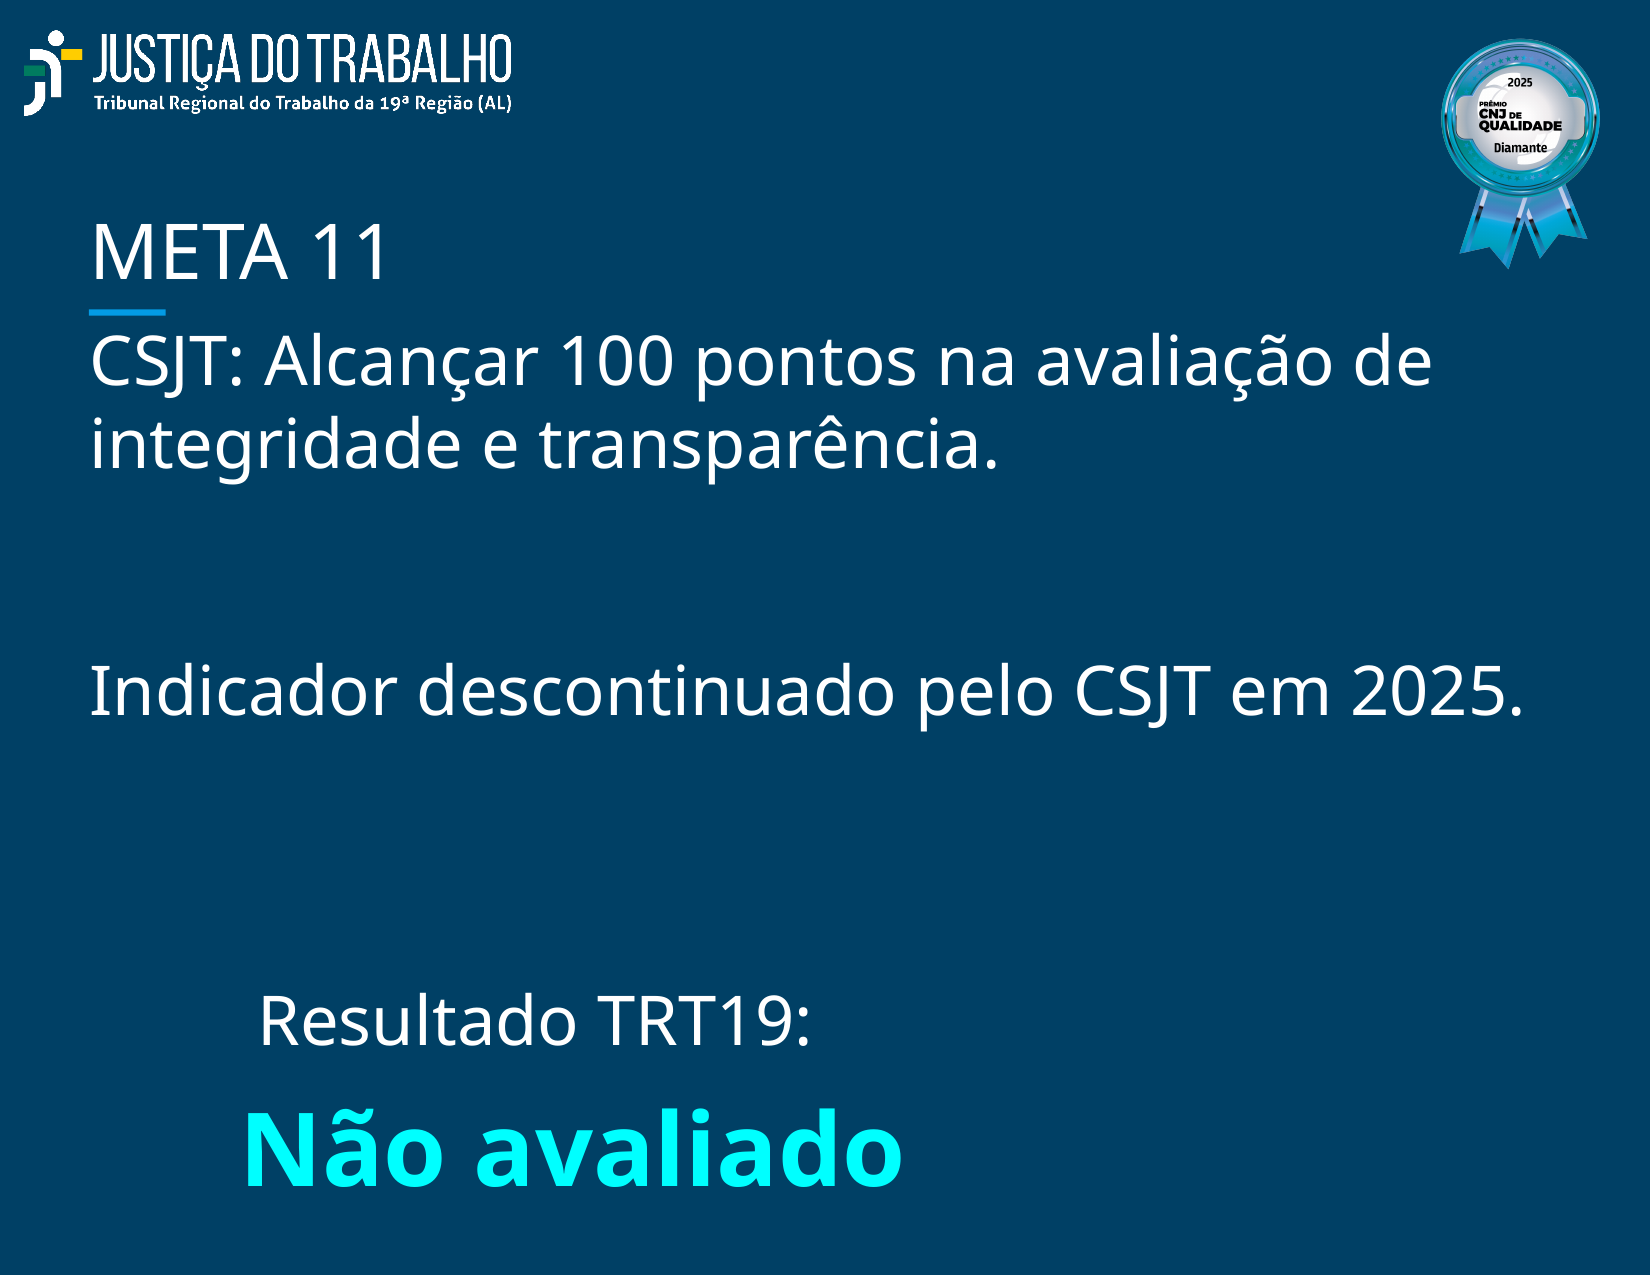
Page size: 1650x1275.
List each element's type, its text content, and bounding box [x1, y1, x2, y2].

picture [1440, 37, 1601, 271]
picture [24, 30, 511, 116]
text_box META 11 CSJT: Alcançar 100 pontos na avaliação de integridade e transparência. Indicador descontinuado pelo CSJT em 2025. Resultado TRT19: Não avaliado [71, 263, 1581, 1225]
